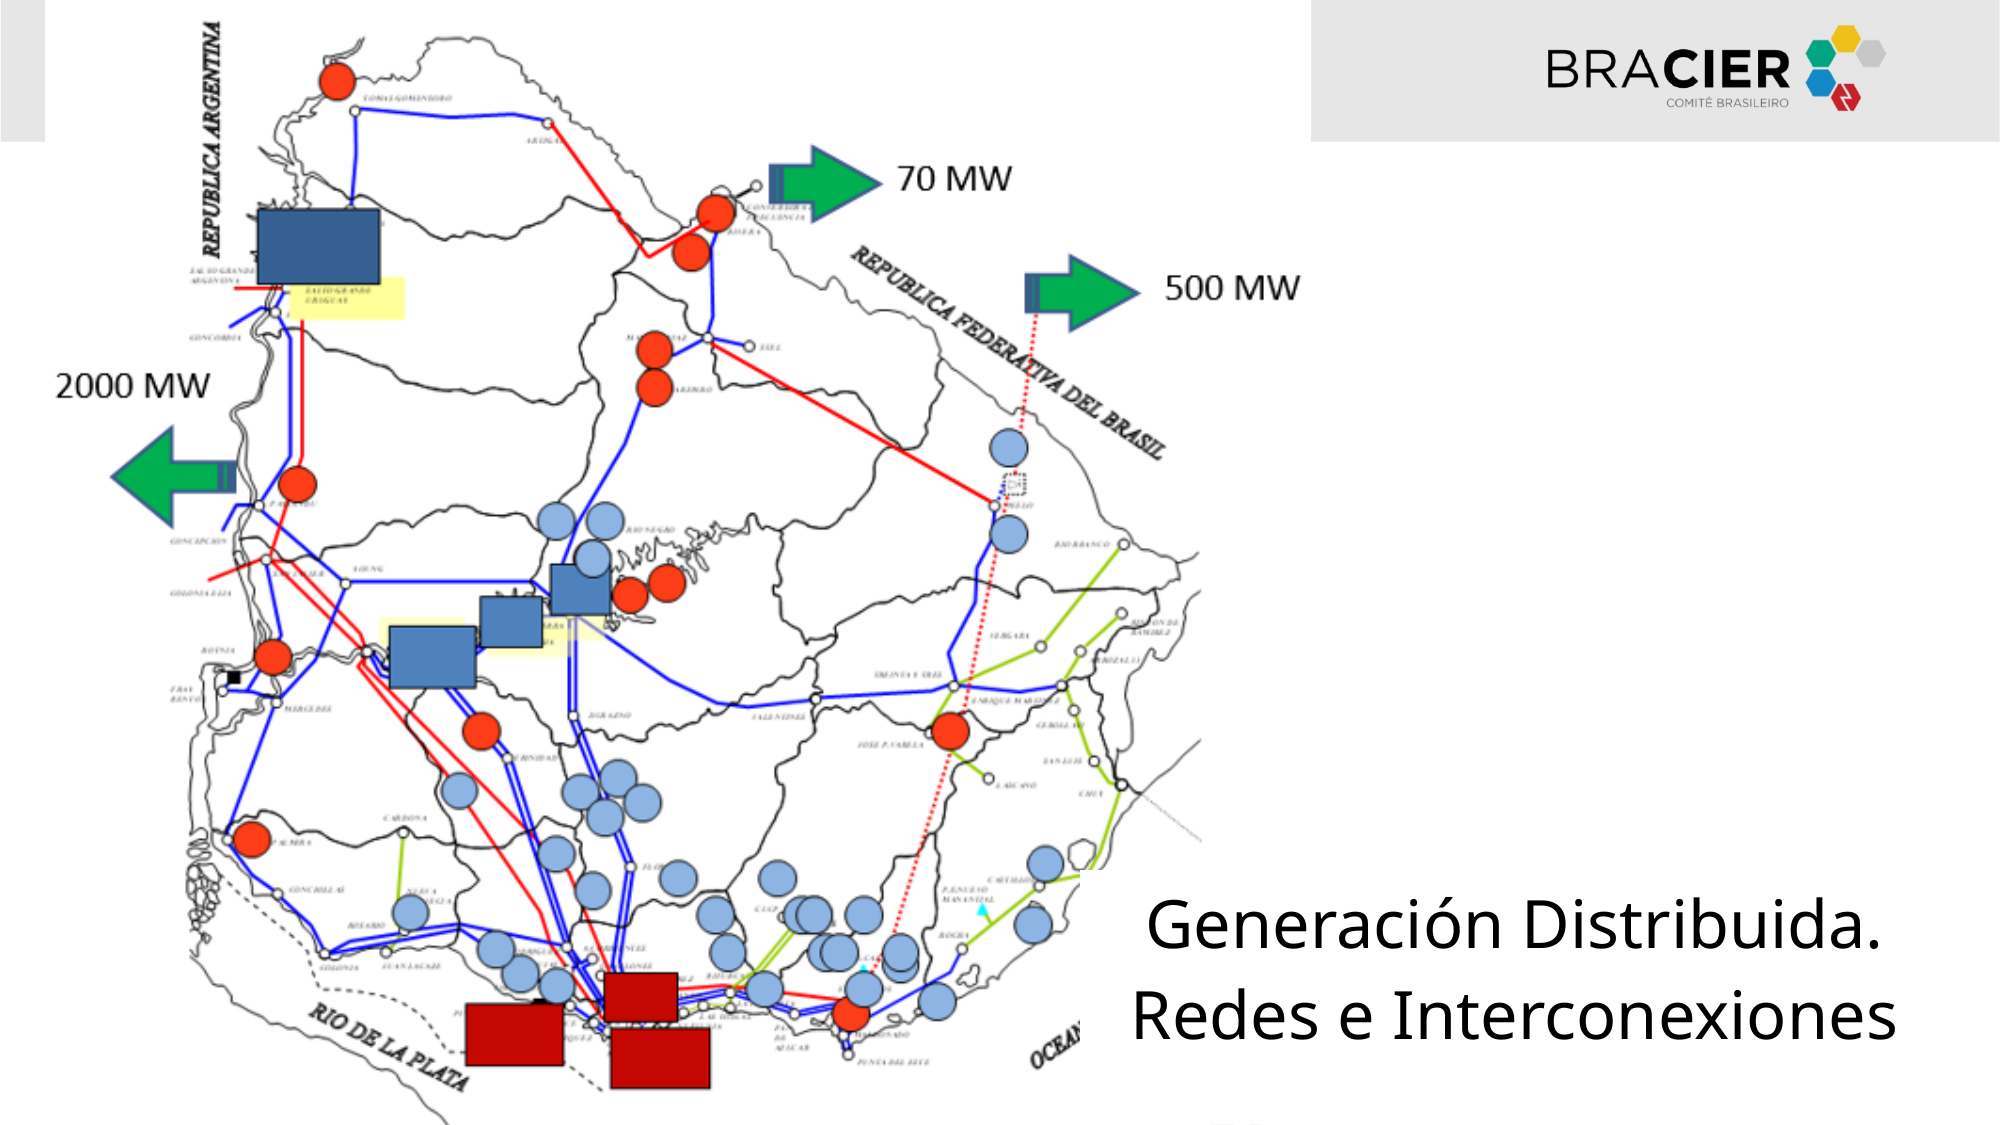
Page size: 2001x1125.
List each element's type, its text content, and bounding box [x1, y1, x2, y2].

picture [0, 0, 2000, 1125]
text_box Generación Distribuida. Redes e Interconexiones [1080, 870, 1951, 1111]
